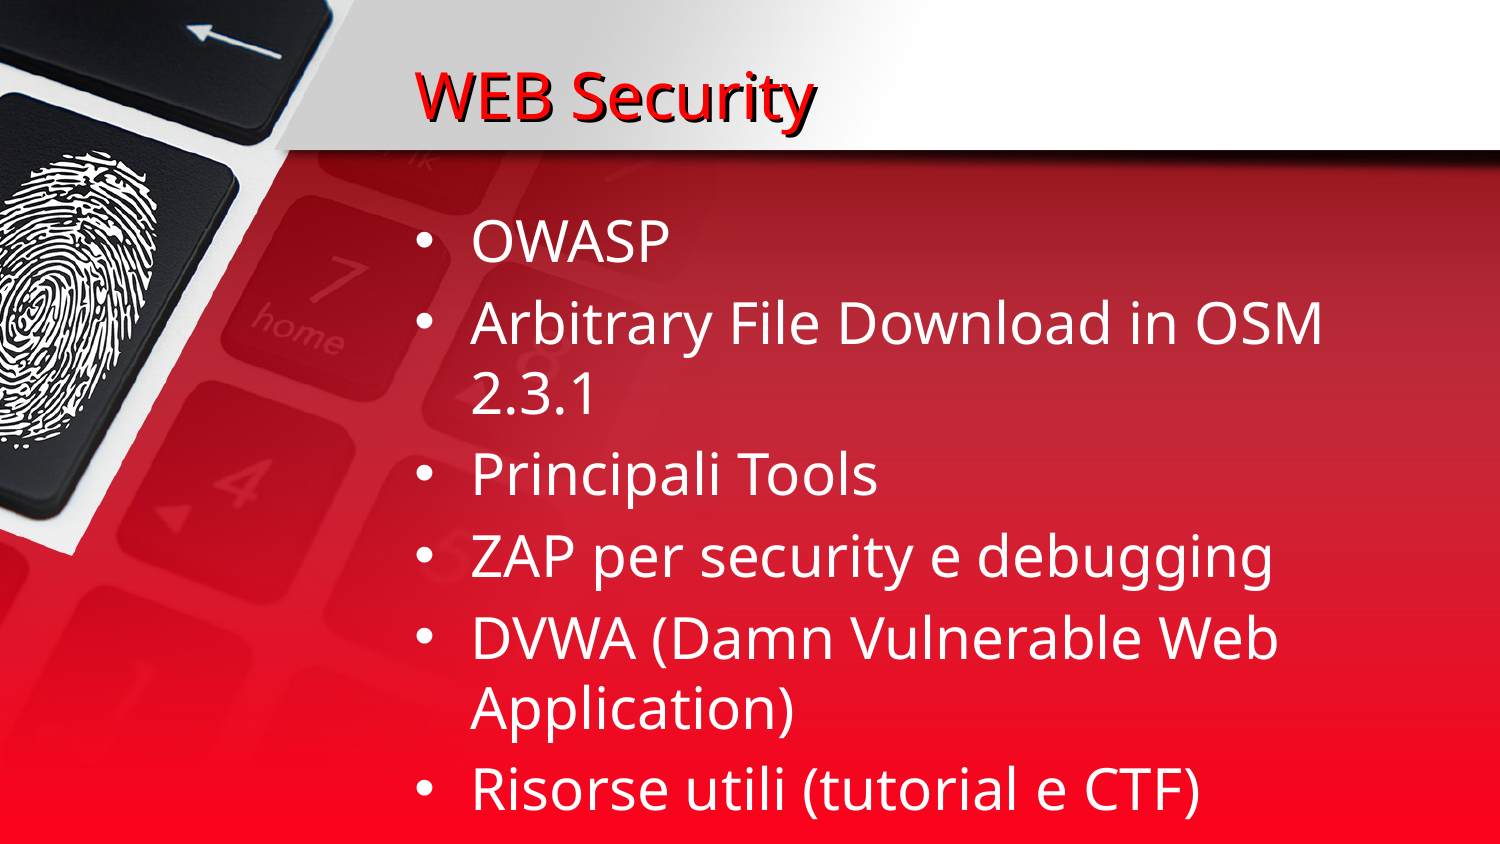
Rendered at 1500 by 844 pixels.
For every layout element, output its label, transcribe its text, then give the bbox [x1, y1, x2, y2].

picture [0, 0, 1500, 844]
title WEB Security [399, 46, 1377, 141]
list OWASP Arbitrary File Download in OSM 2.3.1 Principali Tools ZAP per security e debugging DVWA (Damn Vulnerable Web Application) Risorse utili (tutorial e CTF) Qualche challenge e CTF insieme [399, 196, 1377, 773]
